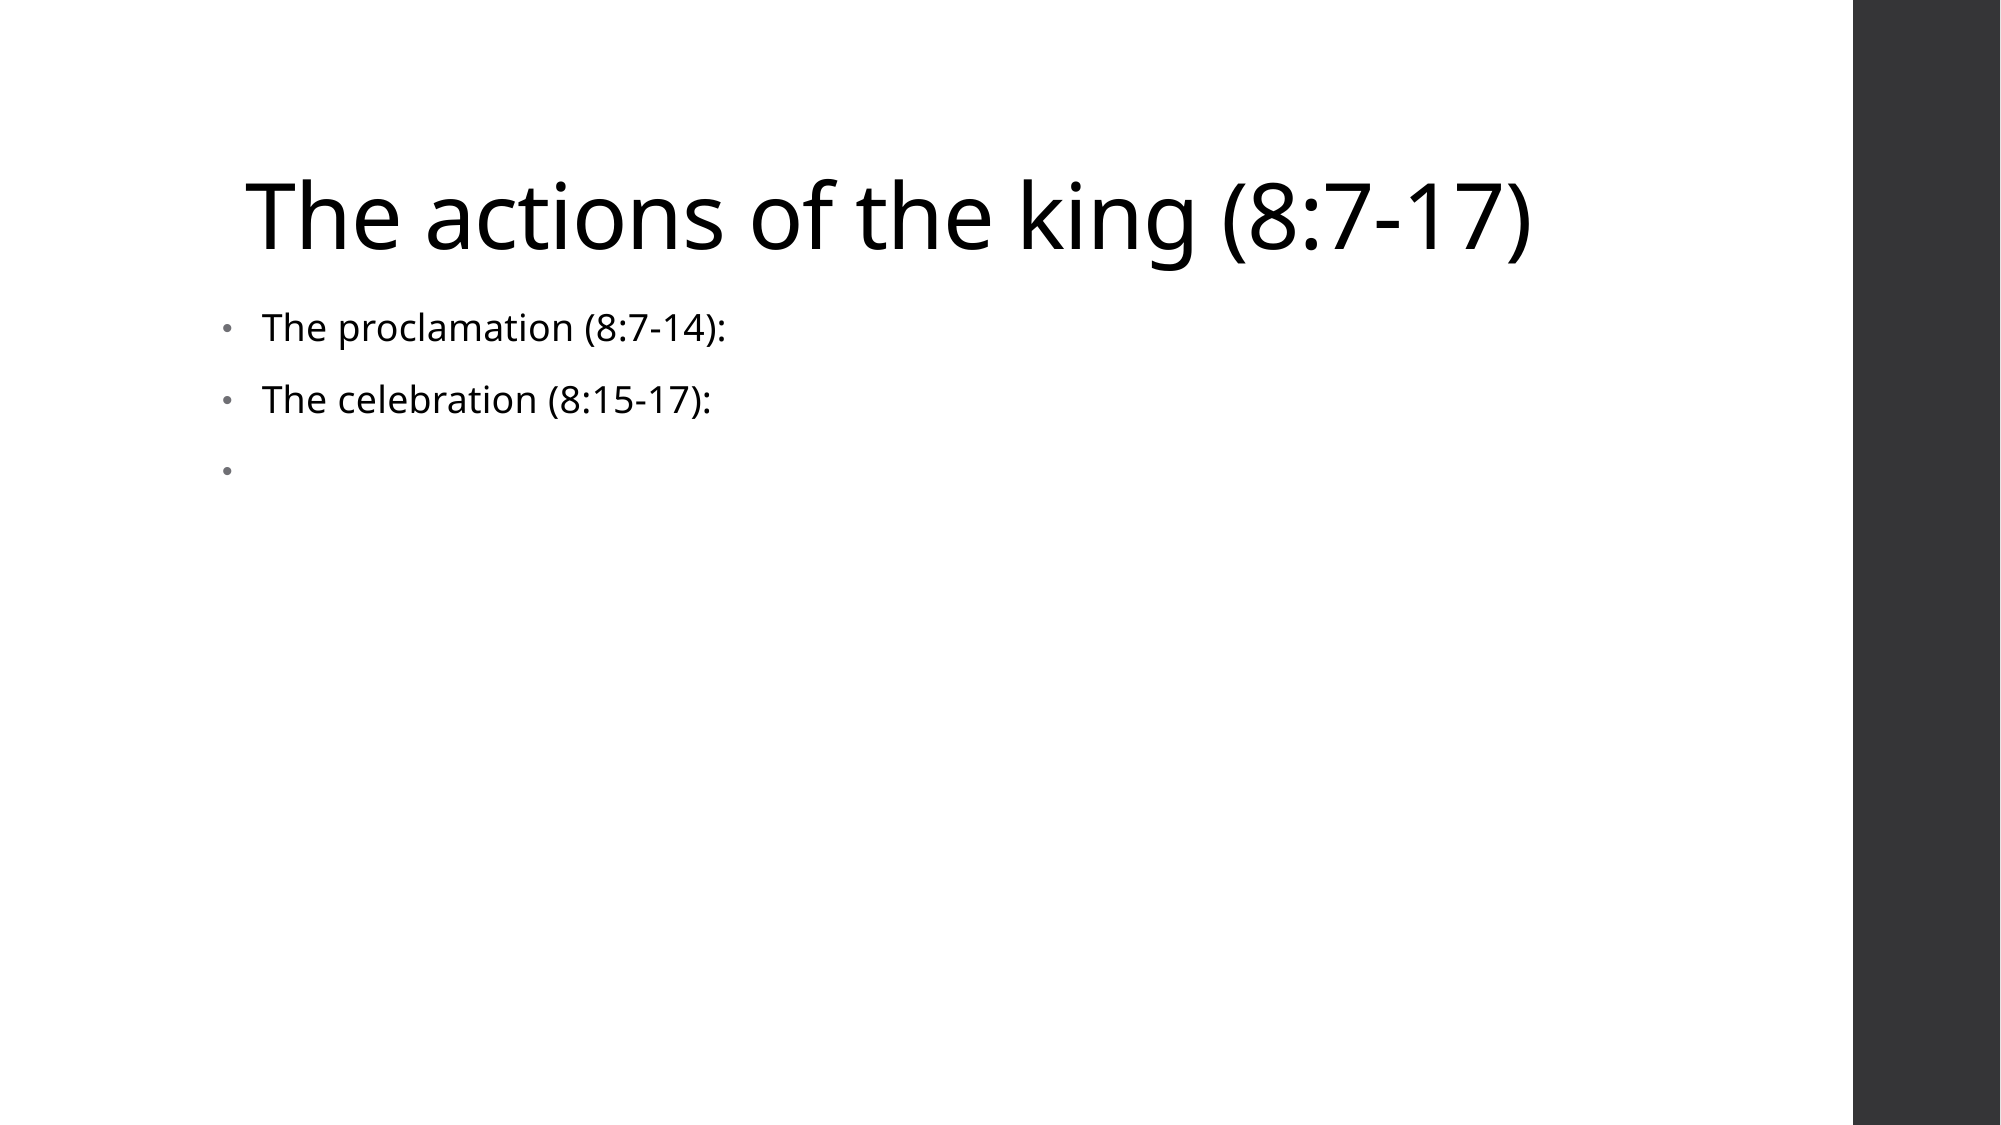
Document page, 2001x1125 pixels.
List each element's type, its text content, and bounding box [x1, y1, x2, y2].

title The actions of the king (8:7-17) [206, 60, 1797, 278]
list The proclamation (8:7-14): The celebration (8:15-17): [206, 299, 1617, 1014]
